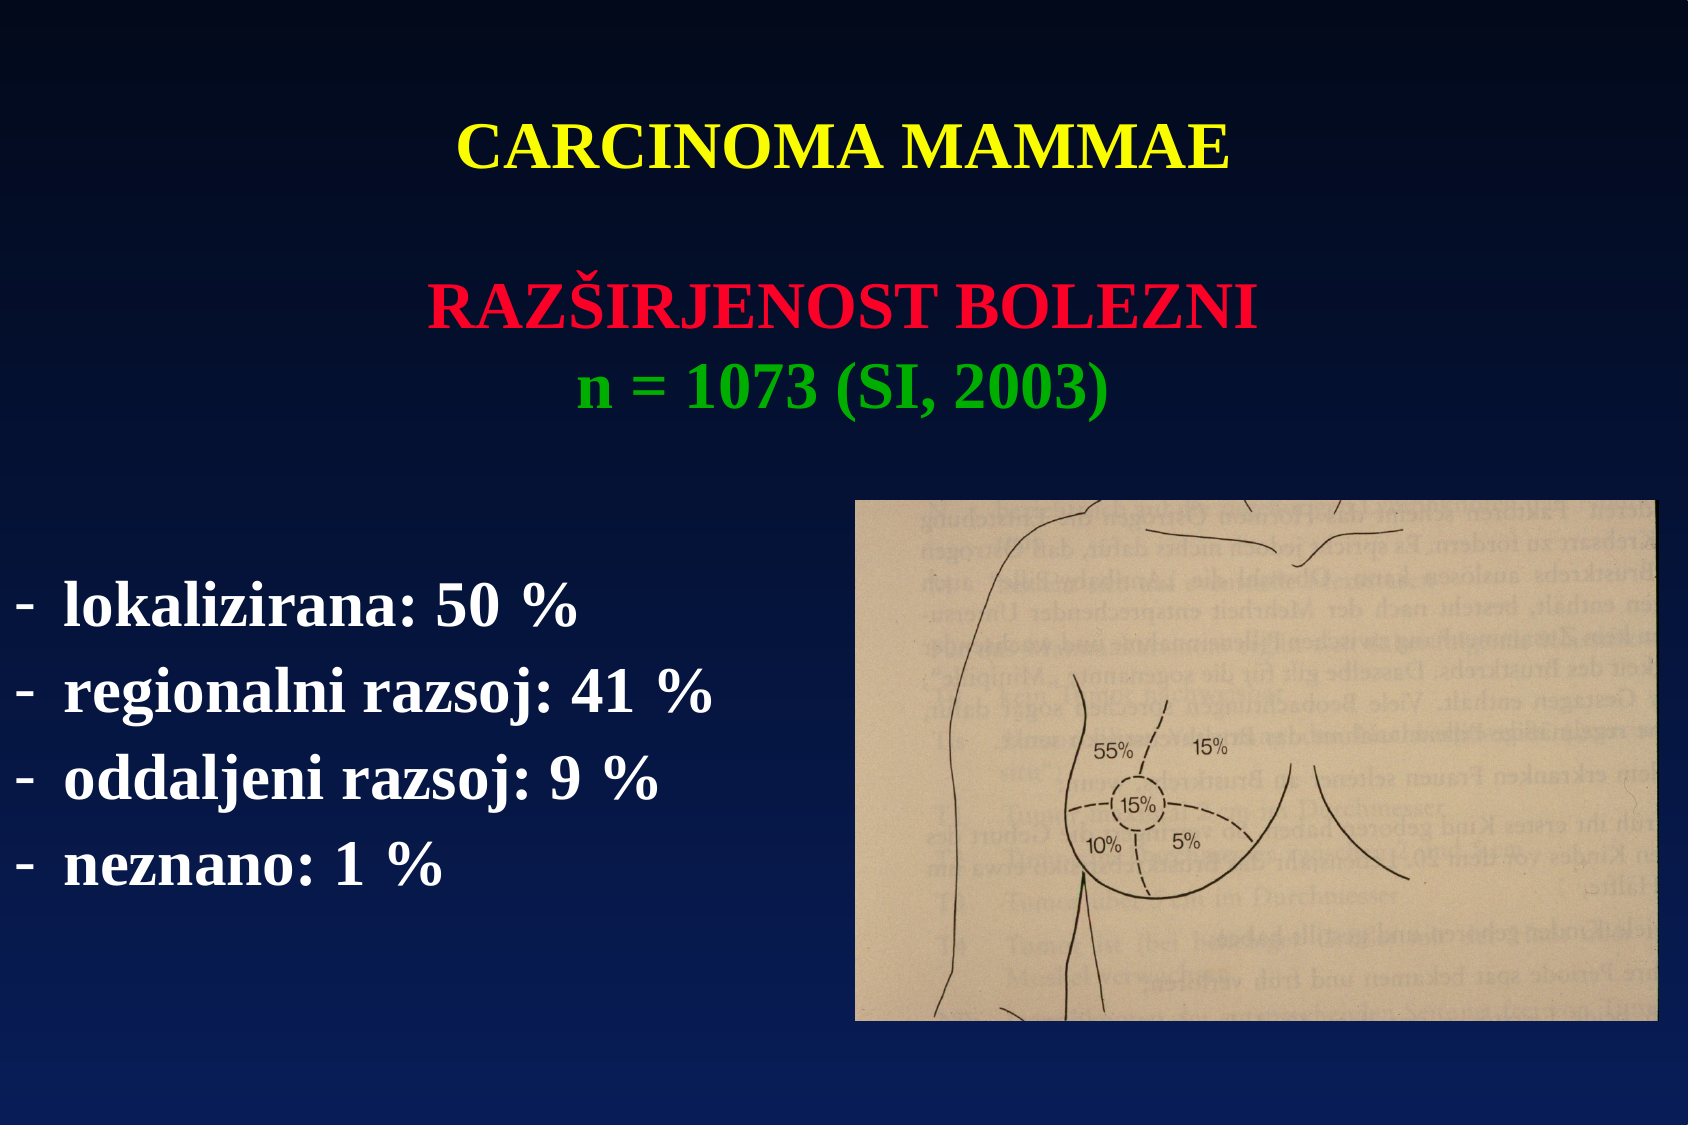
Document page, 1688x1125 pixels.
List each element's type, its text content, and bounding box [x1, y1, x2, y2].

title CARCINOMA MAMMAE RAZŠIRJENOST BOLEZNI n = 1073 (SI, 2003) [0, 30, 1688, 494]
picture [855, 500, 1659, 1021]
list lokalizirana: 50 % regionalni razsoj: 41 % oddaljeni razsoj: 9 % neznano: 1 % [0, 562, 856, 1083]
